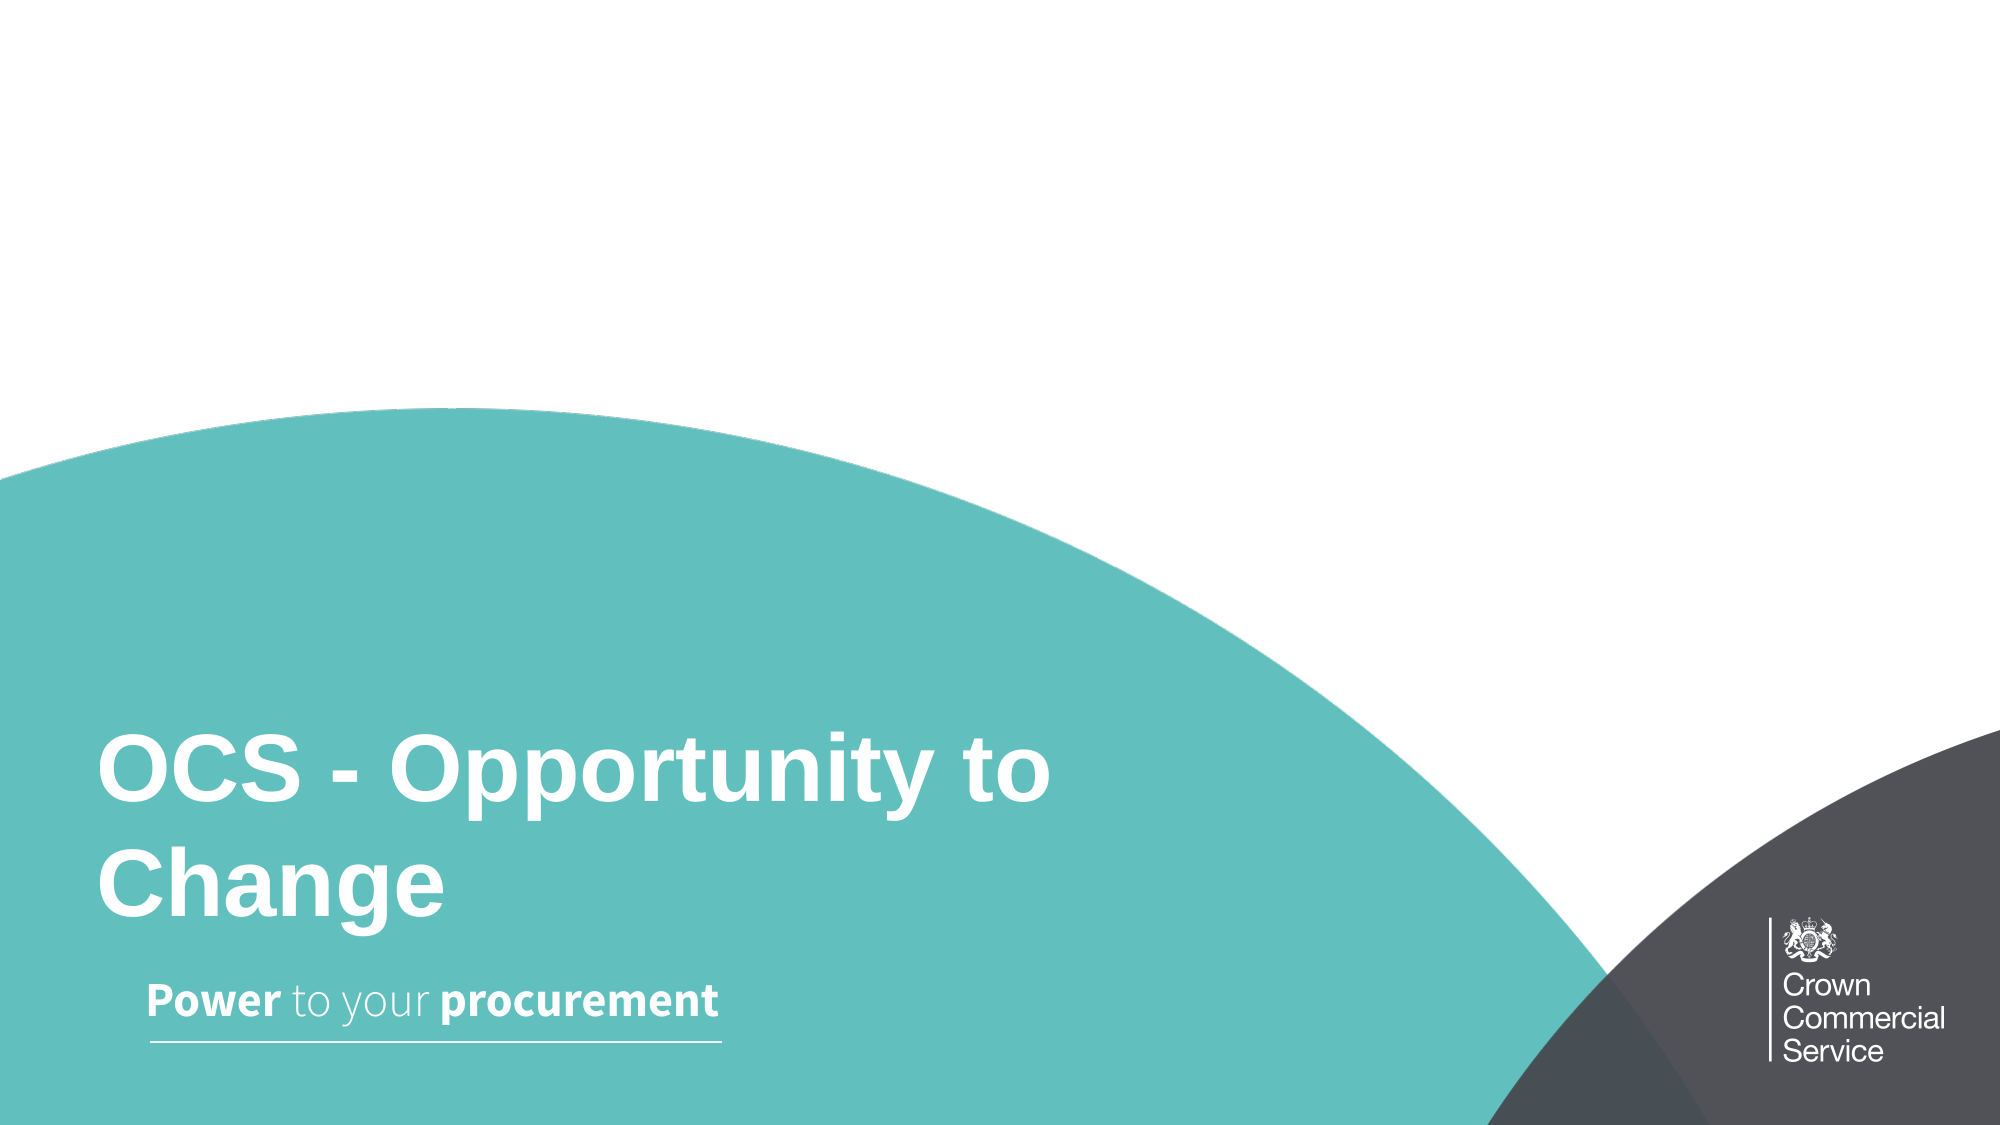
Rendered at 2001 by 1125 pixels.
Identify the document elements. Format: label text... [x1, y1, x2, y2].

text_box OCS - Opportunity to Change [80, 697, 1341, 946]
